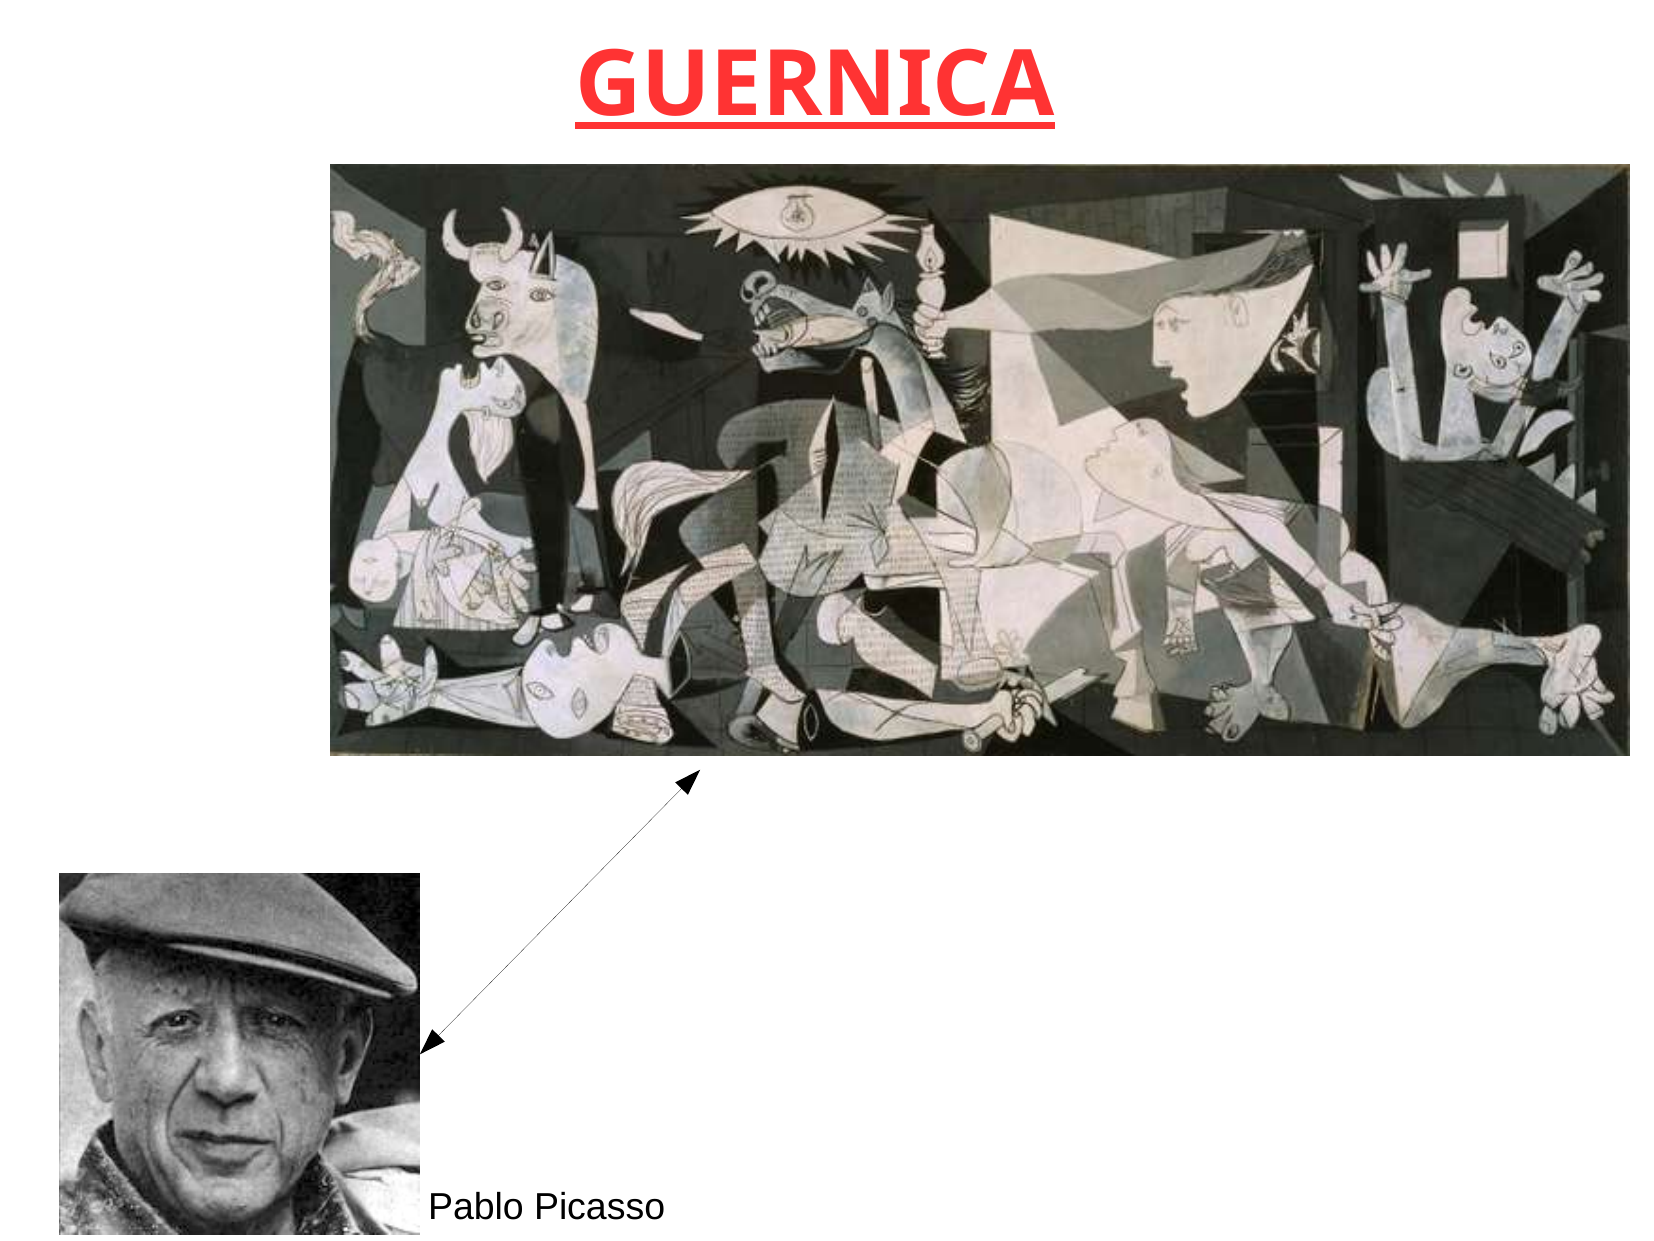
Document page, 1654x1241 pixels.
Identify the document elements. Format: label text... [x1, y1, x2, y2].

title GUERNICA [70, 0, 1560, 184]
text_box Pablo Picasso [413, 1177, 745, 1235]
picture [330, 164, 1630, 756]
picture [59, 873, 420, 1235]
